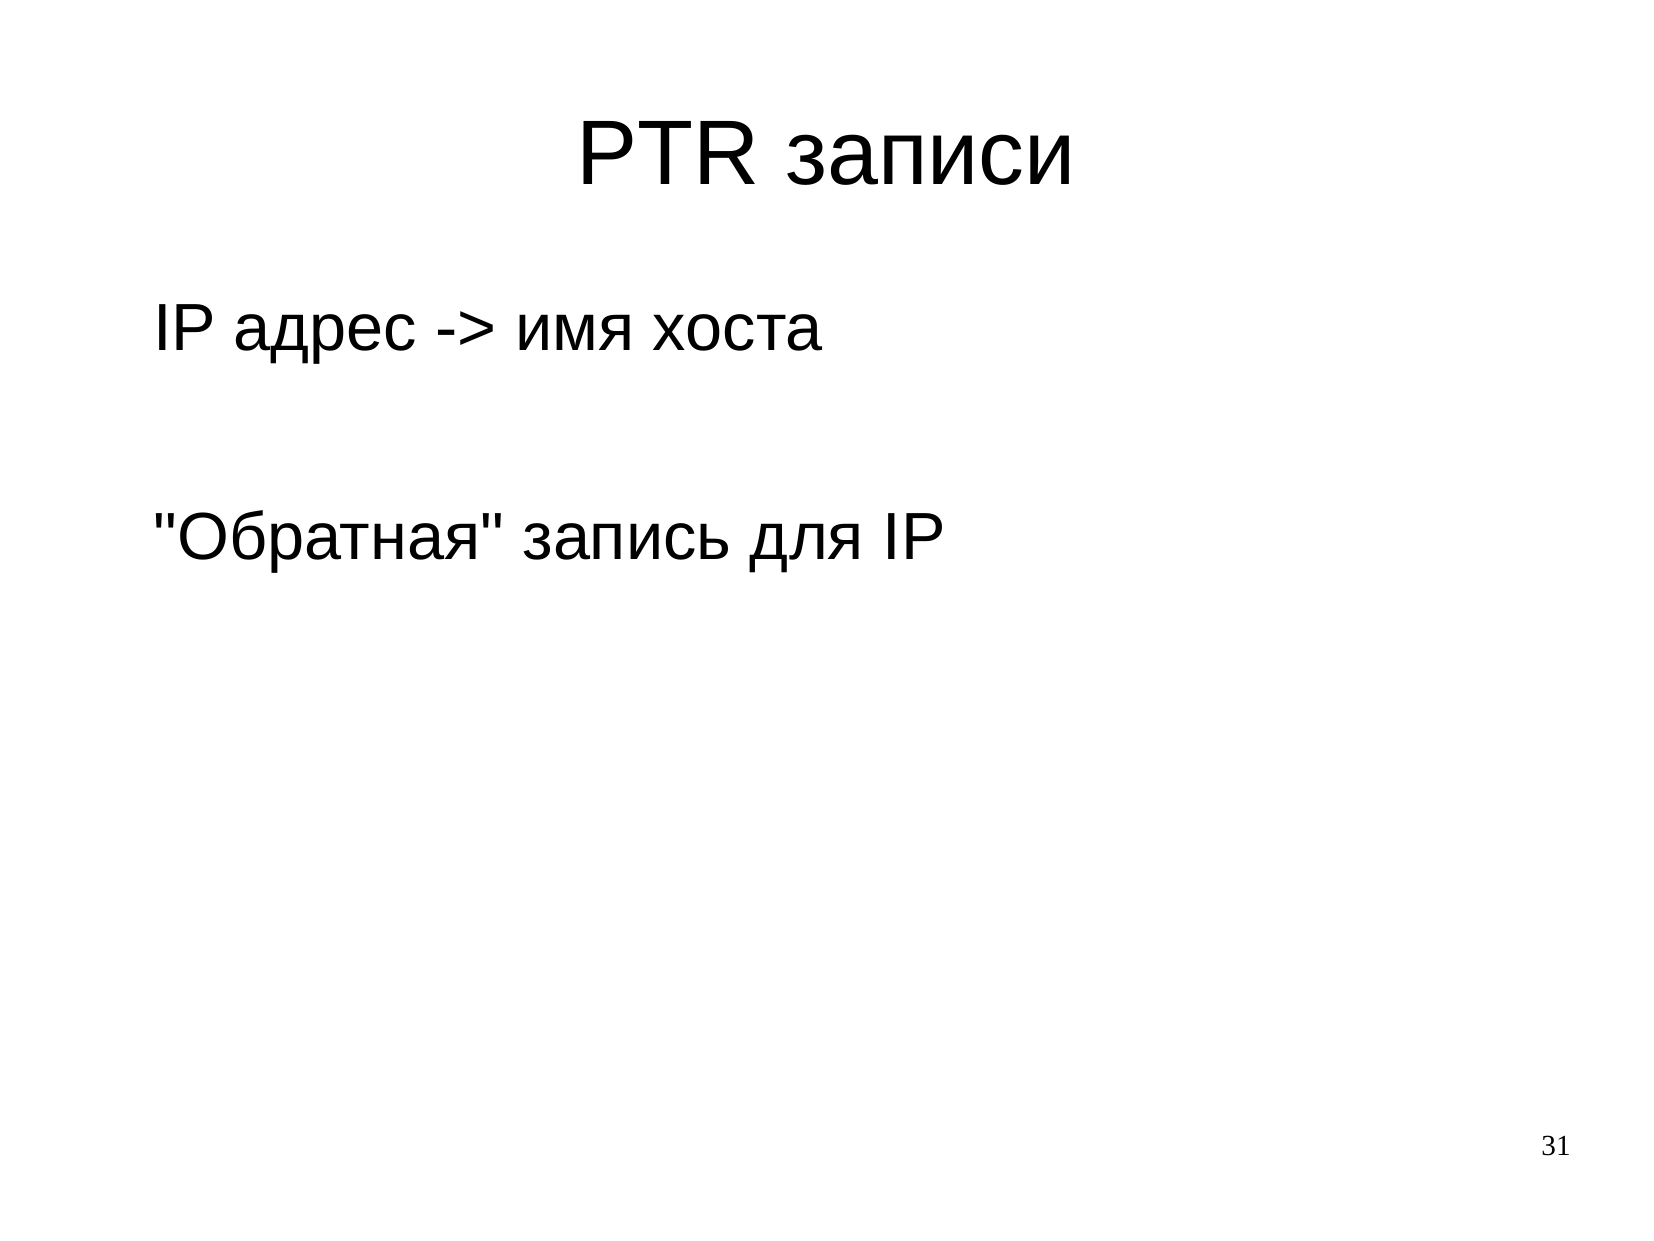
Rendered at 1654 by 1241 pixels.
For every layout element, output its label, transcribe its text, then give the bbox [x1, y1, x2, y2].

title PTR записи [82, 49, 1571, 257]
list IP адрес -> имя хоста "Обратная" запись для IP [82, 290, 1571, 1109]
